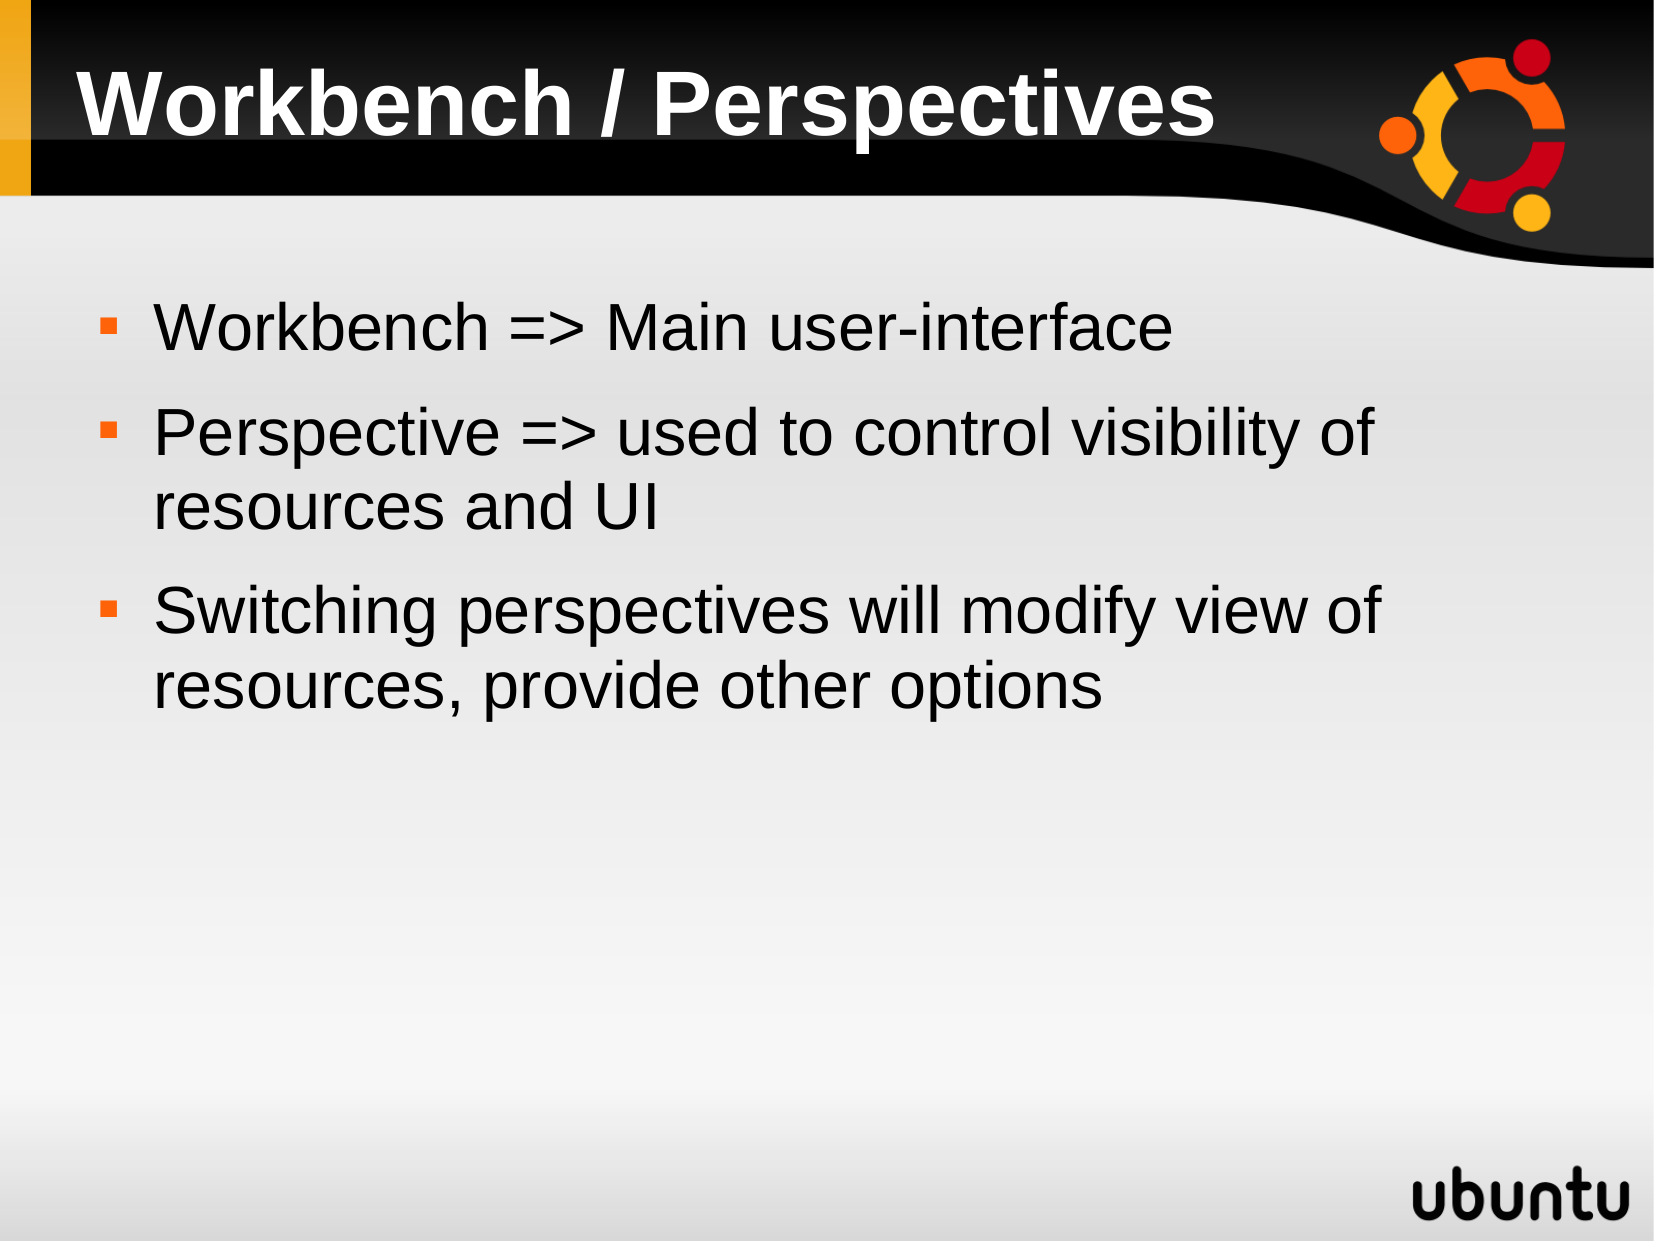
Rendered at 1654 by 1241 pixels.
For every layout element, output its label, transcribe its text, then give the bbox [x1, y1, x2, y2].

list Workbench => Main user-interface Perspective => used to control visibility of resources and UI Switching perspectives will modify view of resources, provide other options [82, 290, 1571, 1094]
title Workbench / Perspectives [76, 0, 1565, 208]
picture [0, 0, 1654, 1241]
